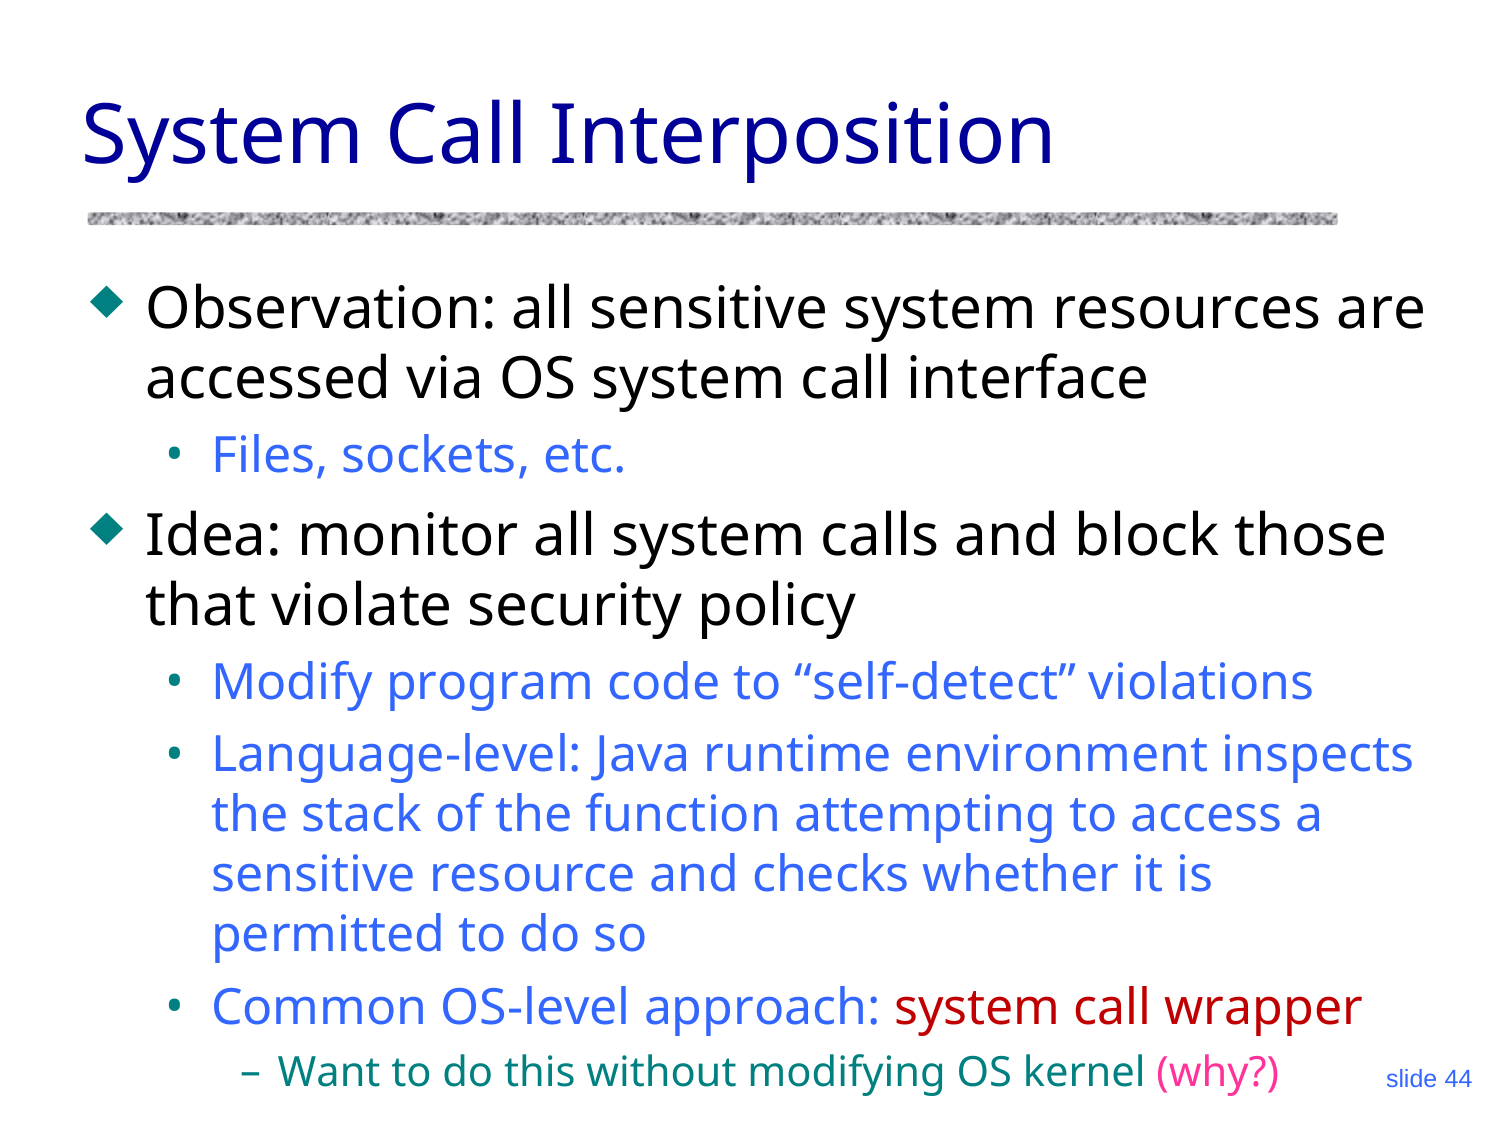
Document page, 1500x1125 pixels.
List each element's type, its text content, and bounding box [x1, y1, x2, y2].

text_box Observation: all sensitive system resources are accessed via OS system call interface Files, sockets, etc. Idea: monitor all system calls and block those that violate security policy Modify program code to “self-detect” violations Language-level: Java runtime environment inspects the stack of the function attempting to access a sensitive resource and checks whether it is permitted to do so Common OS-level approach: system call wrapper Want to do this without modifying OS kernel (why?) [74, 262, 1450, 1101]
picture [87, 212, 1338, 226]
text_box slide <number> [1450, 1025, 1488, 1101]
text_box System Call Interposition [66, 37, 1342, 188]
